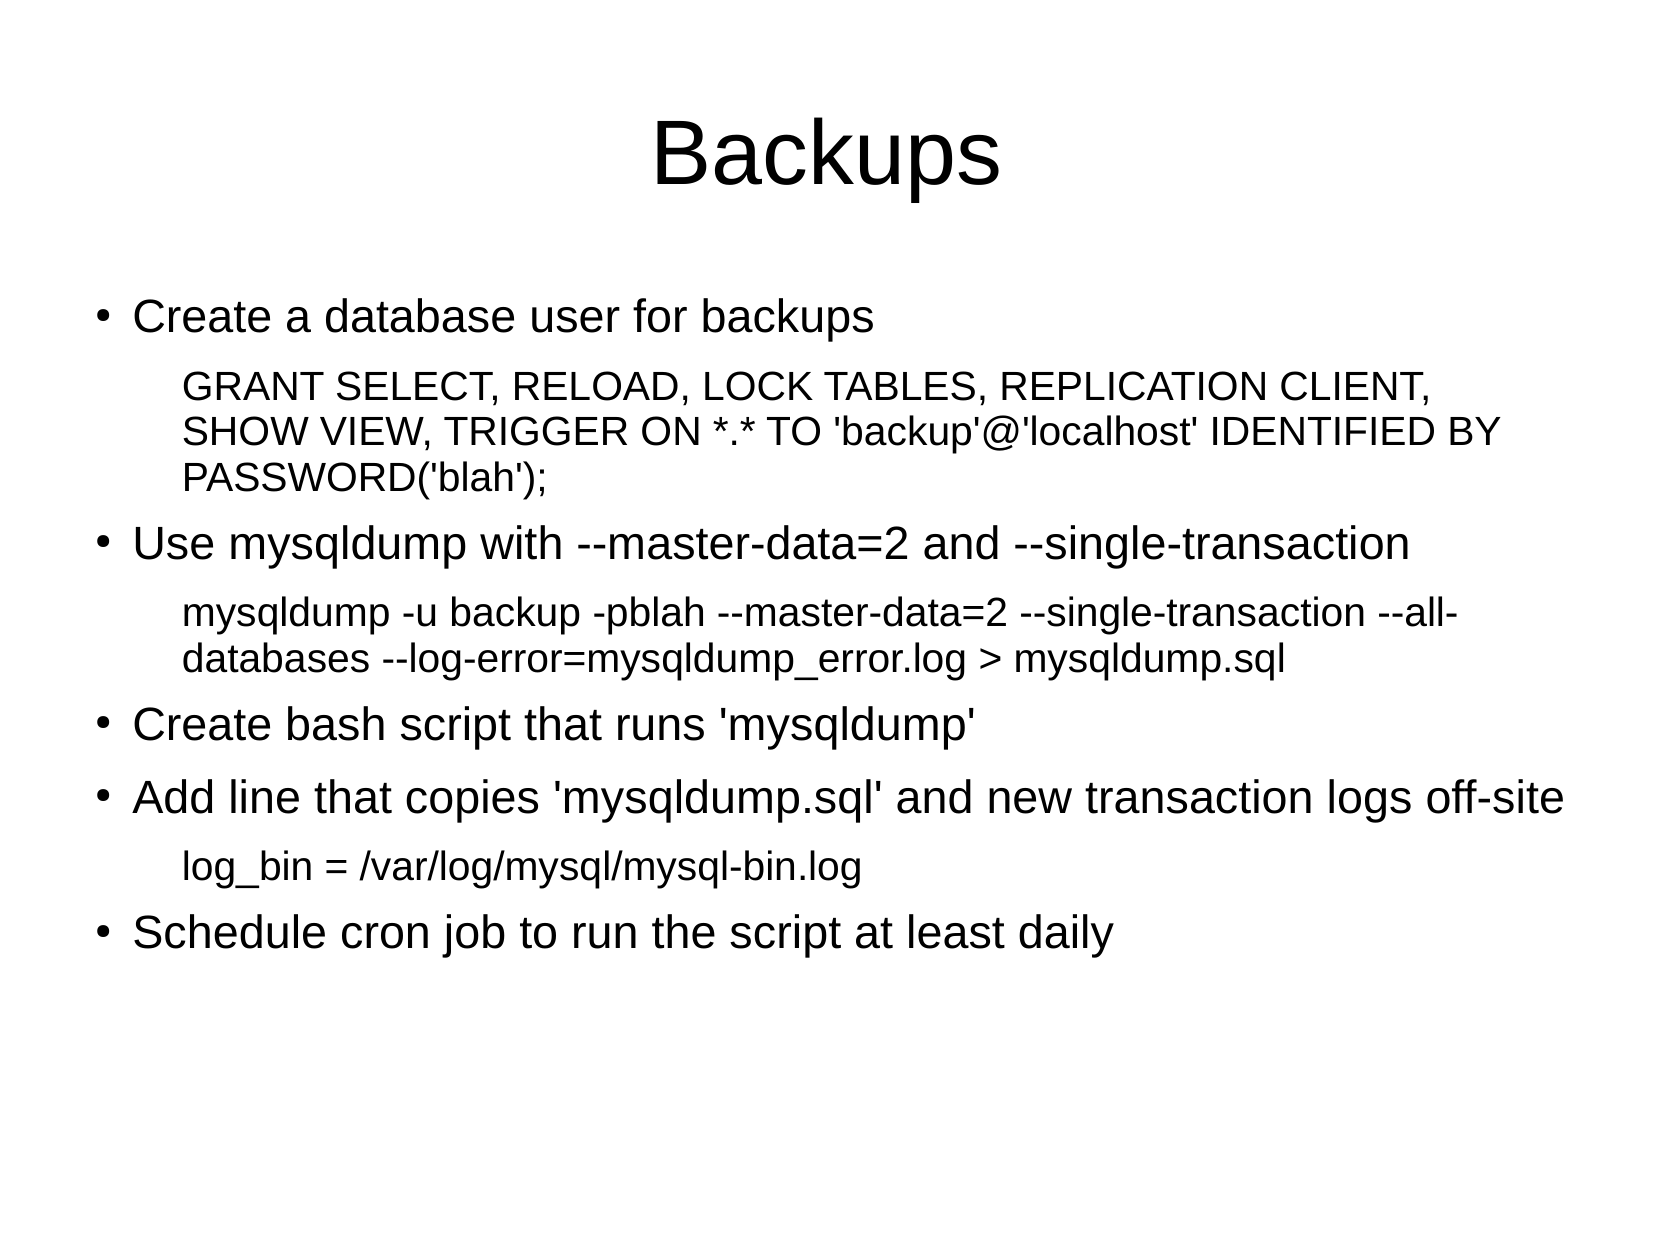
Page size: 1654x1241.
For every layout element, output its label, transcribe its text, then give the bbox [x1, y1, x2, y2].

list Create a database user for backups GRANT SELECT, RELOAD, LOCK TABLES, REPLICATION CLIENT, SHOW VIEW, TRIGGER ON *.* TO 'backup'@'localhost' IDENTIFIED BY PASSWORD('blah'); Use mysqldump with --master-data=2 and --single-transaction mysqldump -u backup -pblah --master-data=2 --single-transaction --all-databases --log-error=mysqldump_error.log > mysqldump.sql Create bash script that runs 'mysqldump' Add line that copies 'mysqldump.sql' and new transaction logs off-site log_bin = /var/log/mysql/mysql-bin.log Schedule cron job to run the script at least daily [82, 290, 1571, 1010]
title Backups [82, 49, 1571, 257]
